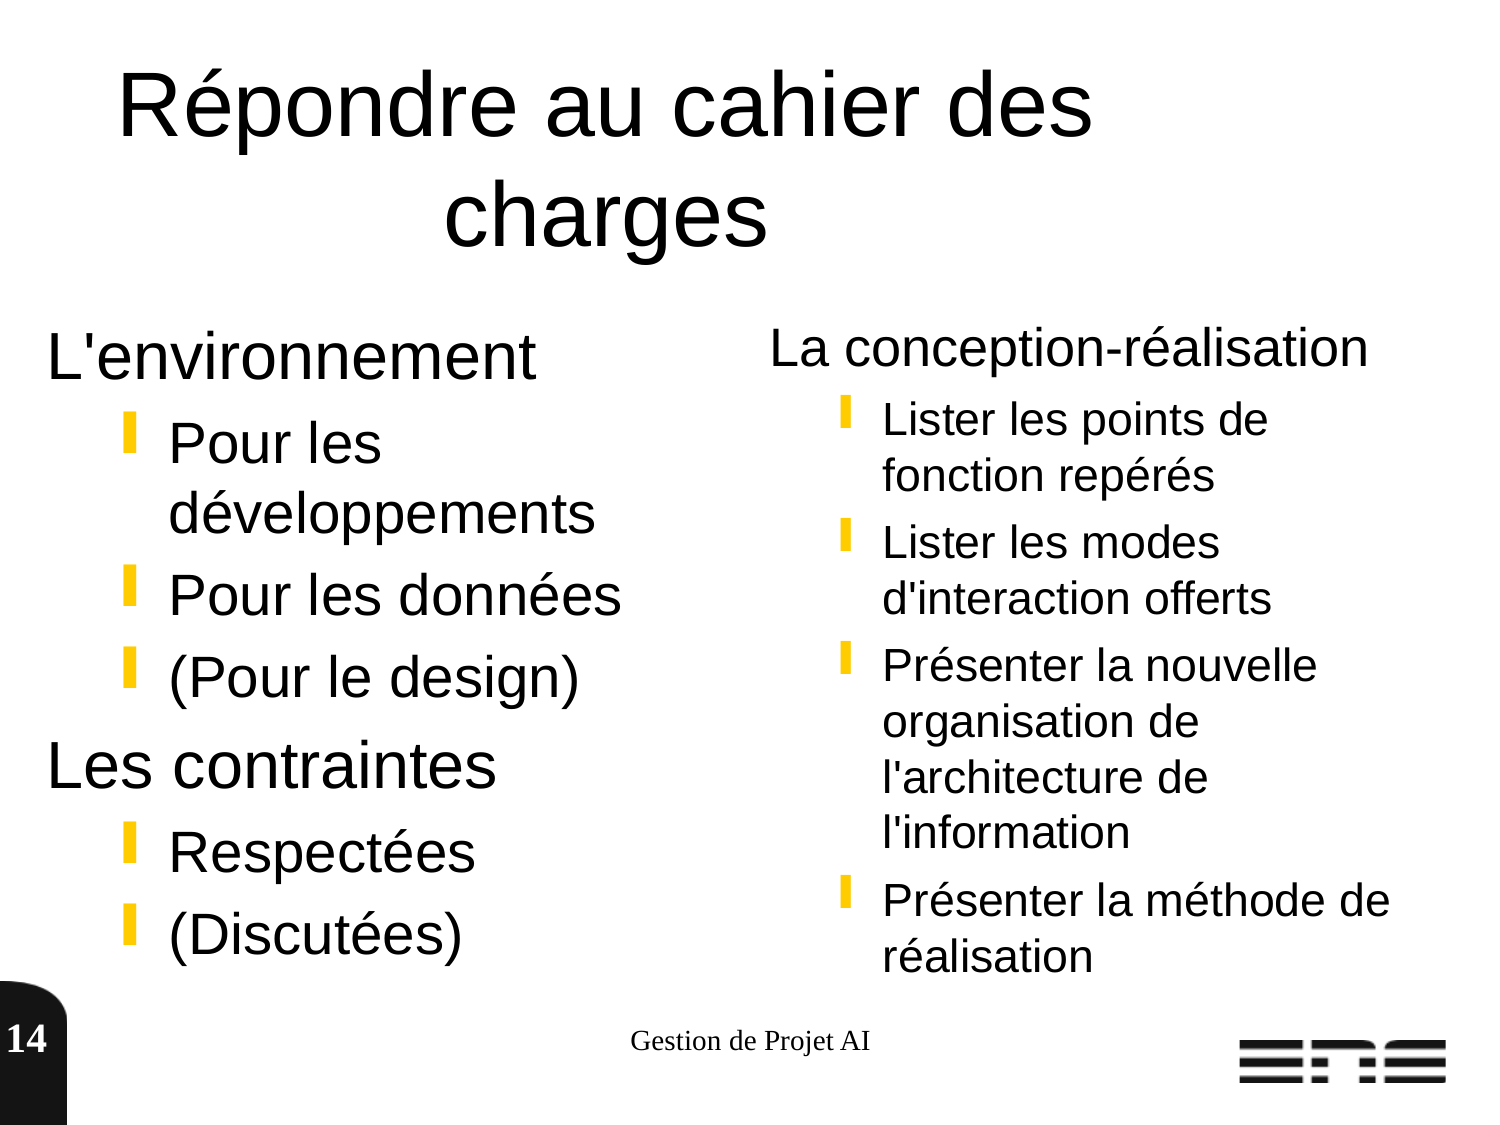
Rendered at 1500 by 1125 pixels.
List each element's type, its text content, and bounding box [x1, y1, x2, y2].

list La conception-réalisation Lister les points de fonction repérés Lister les modes d'interaction offerts Présenter la nouvelle organisation de l'architecture de l'information Présenter la méthode de réalisation [754, 305, 1450, 993]
list L'environnement Pour les développements Pour les données (Pour le design) Les contraintes Respectées (Discutées) [32, 305, 727, 993]
title Répondre au cahier des charges [66, 37, 1342, 225]
